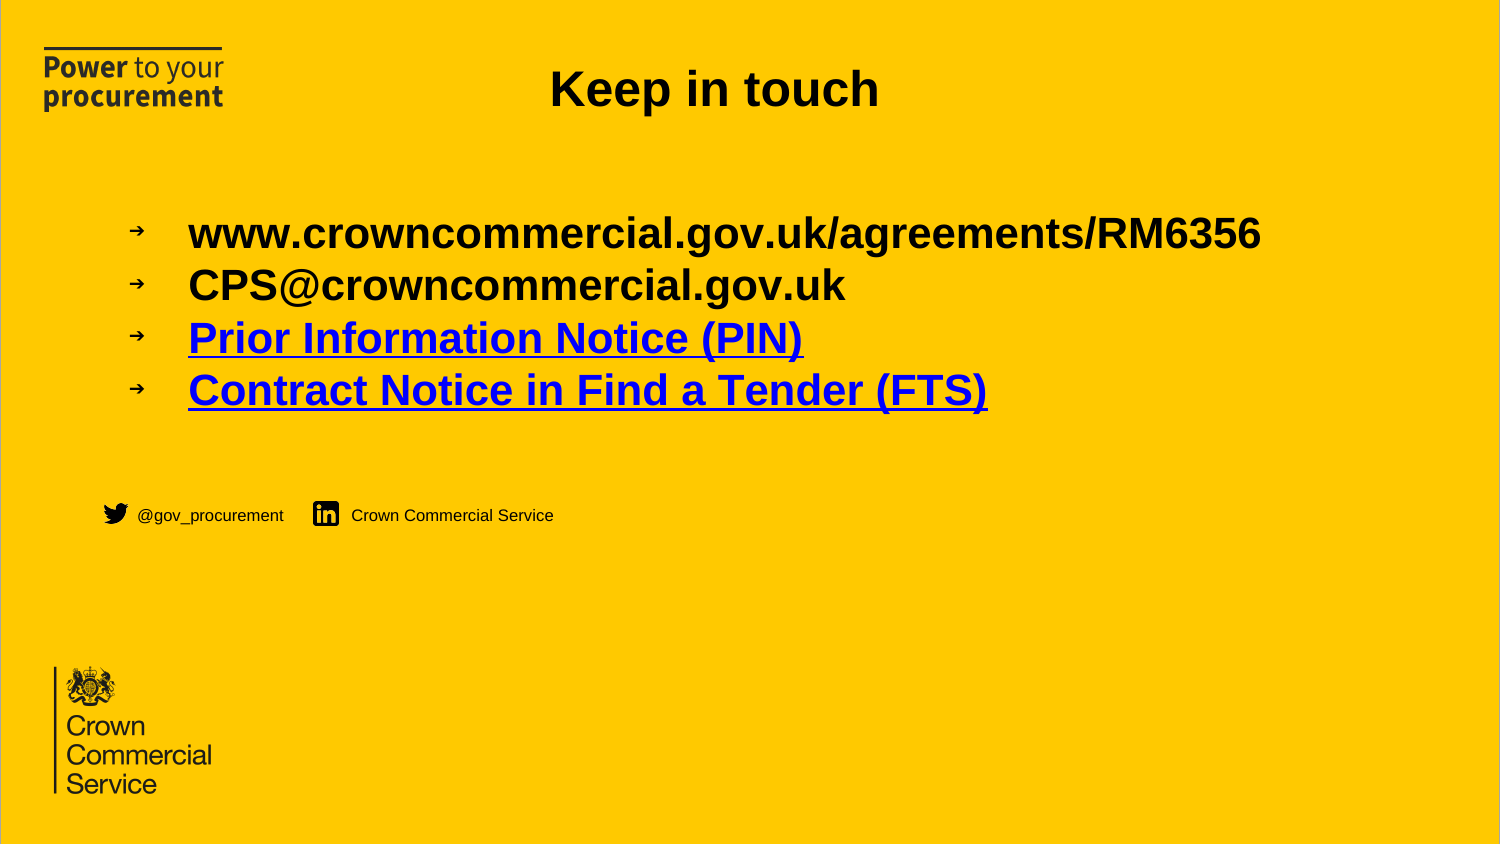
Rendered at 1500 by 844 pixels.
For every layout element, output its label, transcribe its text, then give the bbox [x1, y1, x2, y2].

title Keep in touch [549, 56, 937, 161]
title www.crowncommercial.gov.uk/agreements/RM6356 CPS@crowncommercial.gov.uk Prior Information Notice (PIN) Contract Notice in Find a Tender (FTS) [97, 204, 1443, 404]
